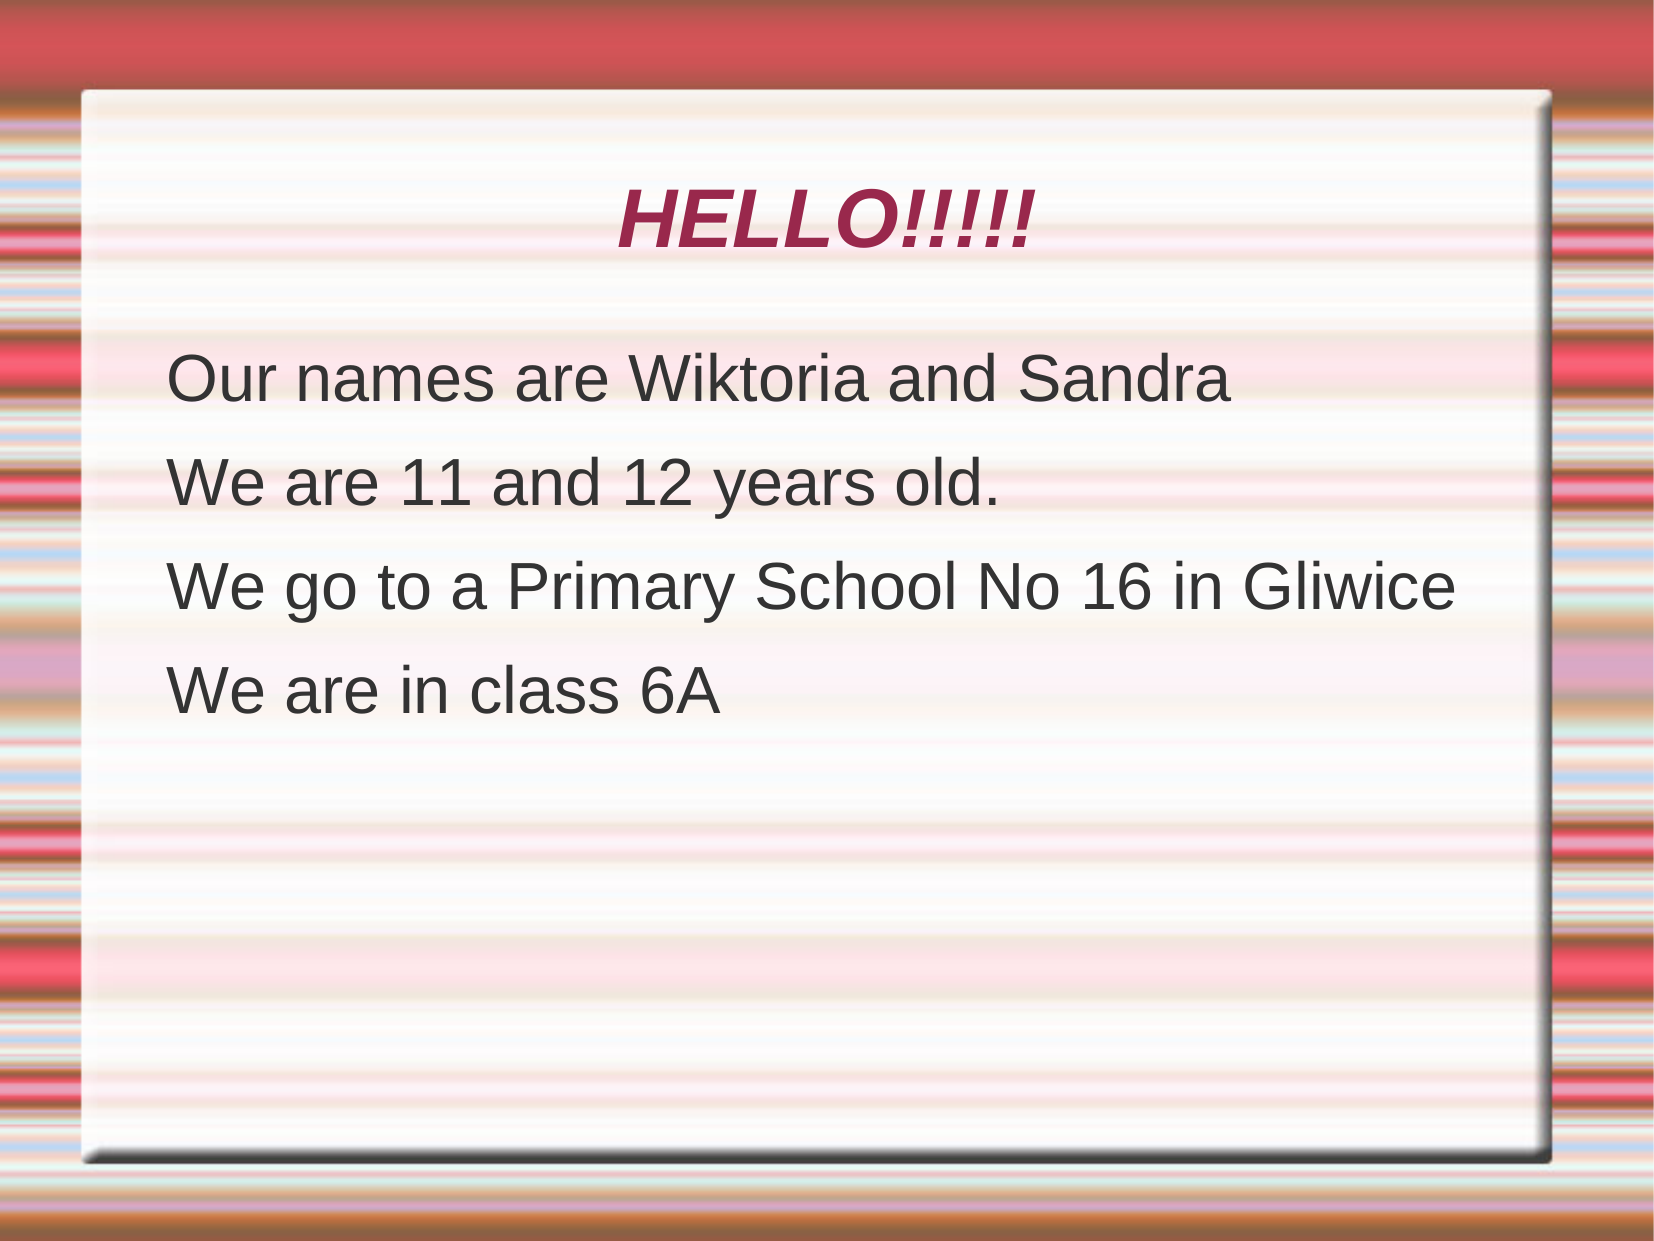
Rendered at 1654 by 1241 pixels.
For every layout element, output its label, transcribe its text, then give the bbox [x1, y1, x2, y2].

picture [0, 0, 1654, 1241]
list Our names are Wiktoria and Sandra We are 11 and 12 years old. We go to a Primary School No 16 in Gliwice We are in class 6A [154, 340, 1536, 1123]
title HELLO!!!!! [121, 114, 1534, 322]
